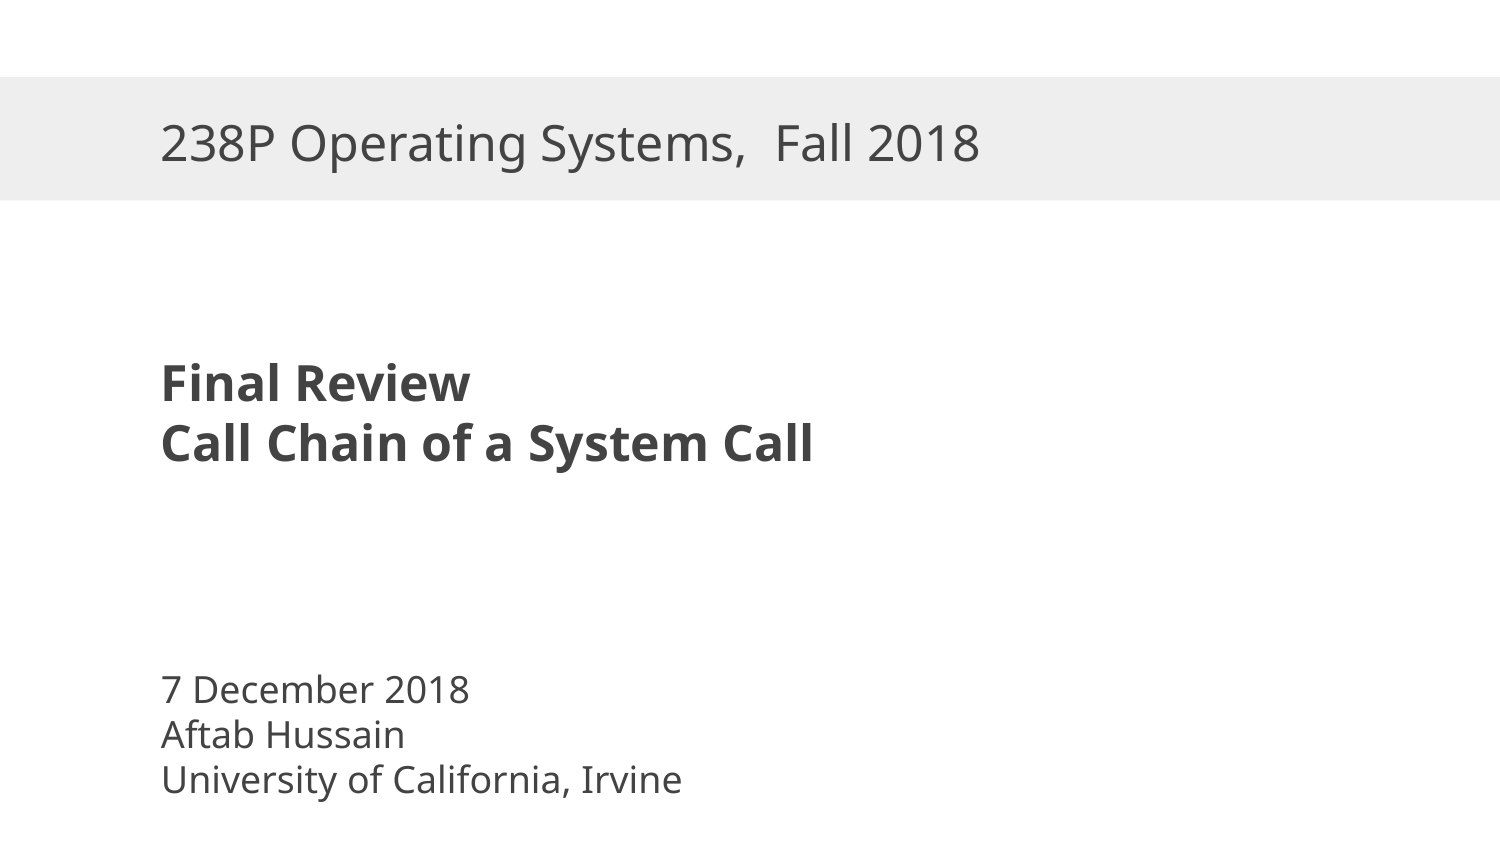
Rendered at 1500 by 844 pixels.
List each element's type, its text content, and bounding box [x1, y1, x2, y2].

text_box 238P Operating Systems, Fall 2018 Final Review Call Chain of a System Call 7 December 2018 Aftab Hussain University of California, Irvine [70, 96, 1500, 588]
text_box [0, 77, 1500, 201]
